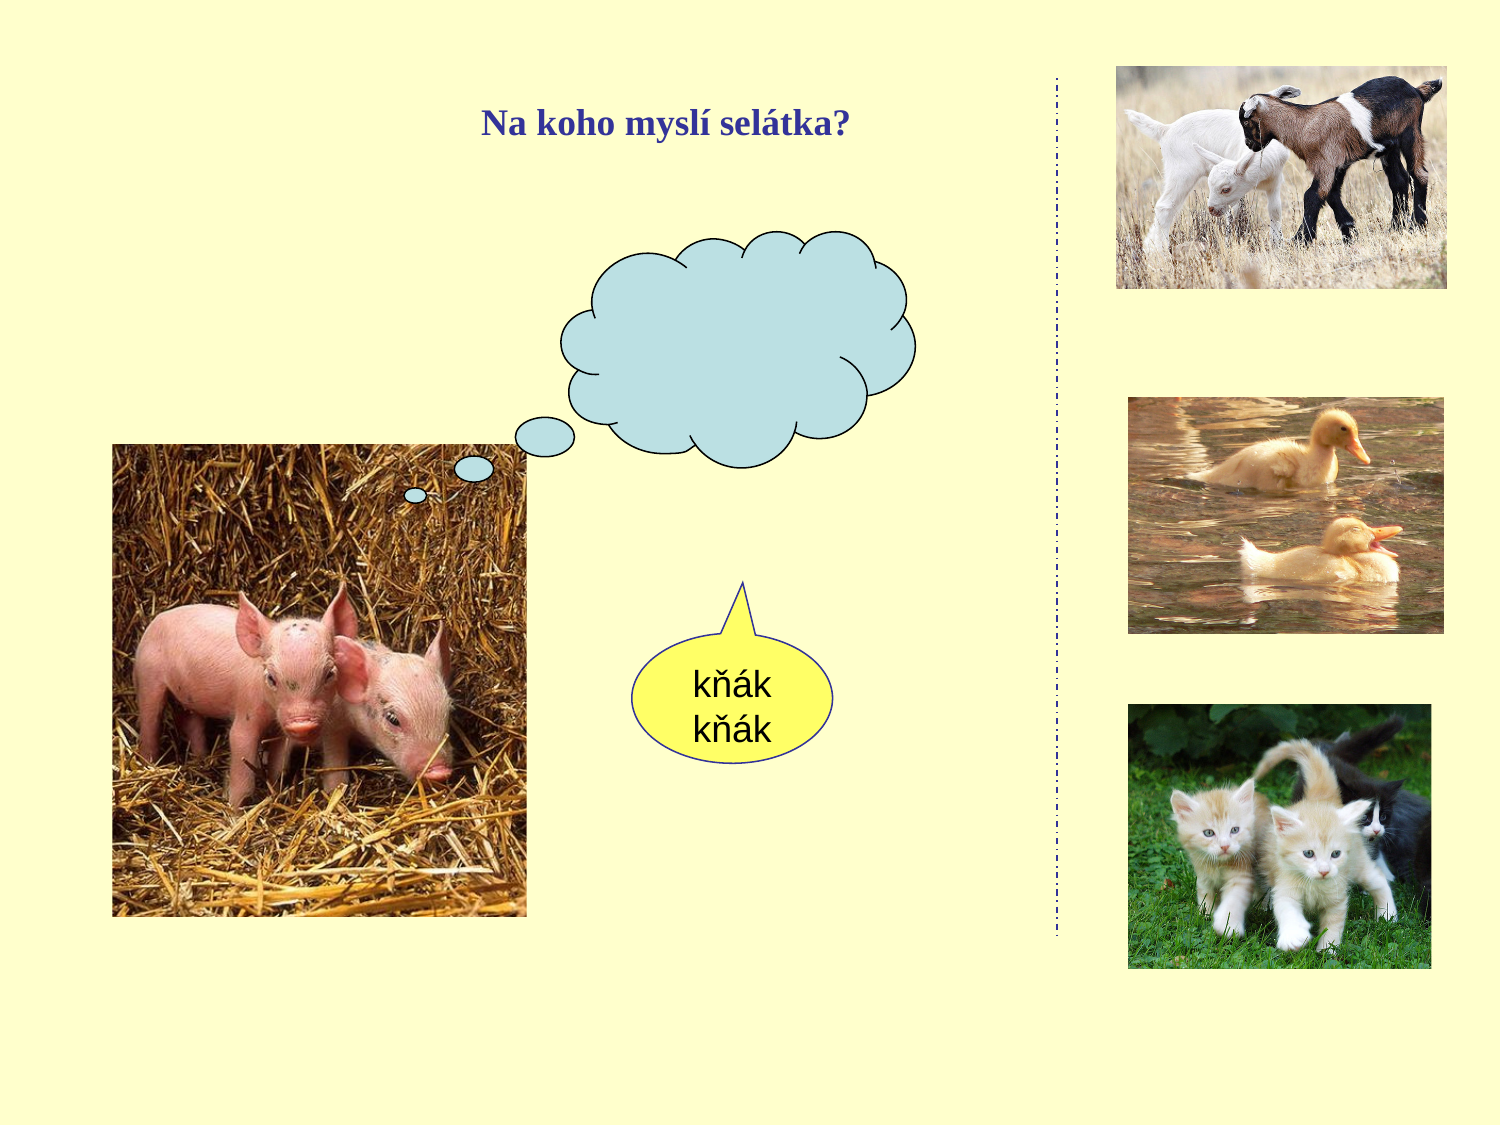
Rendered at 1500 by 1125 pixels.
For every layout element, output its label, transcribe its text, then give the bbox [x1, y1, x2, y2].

text_box [403, 487, 427, 504]
picture [1128, 704, 1432, 969]
picture [1116, 66, 1447, 289]
text_box [515, 417, 575, 457]
text_box kňák kňák [631, 582, 833, 764]
text_box [560, 231, 916, 468]
picture [1128, 397, 1444, 634]
text_box Na koho myslí selátka? [466, 90, 867, 151]
text_box [454, 455, 494, 483]
picture [112, 444, 527, 917]
